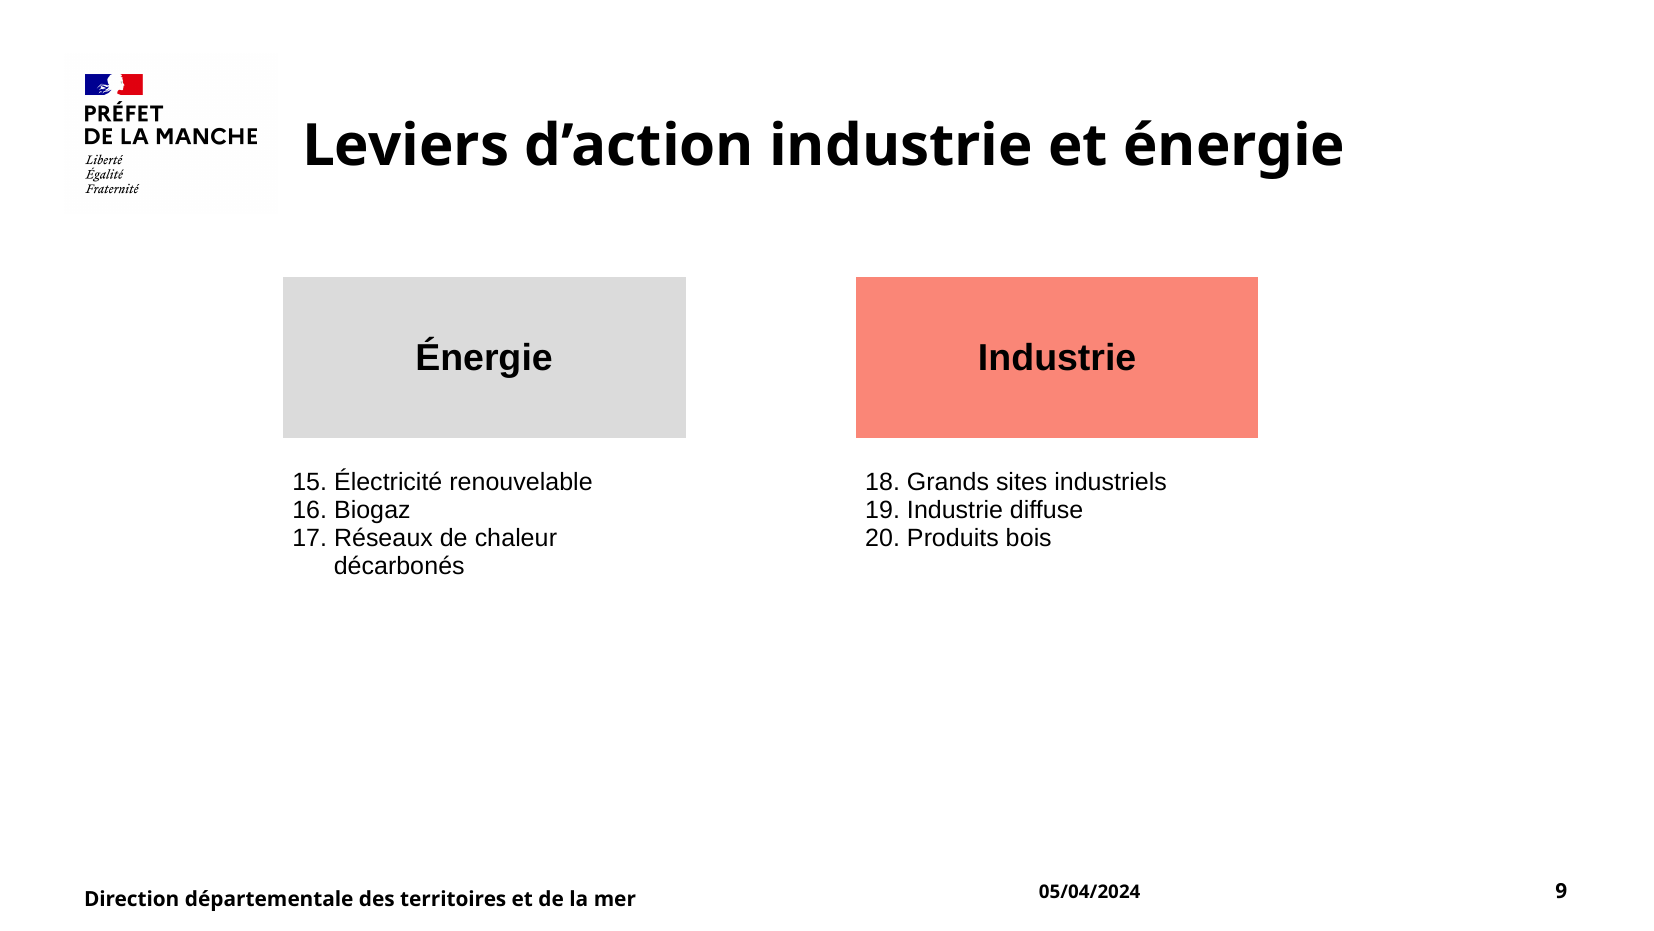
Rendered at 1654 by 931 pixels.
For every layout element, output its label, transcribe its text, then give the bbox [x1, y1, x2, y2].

picture [64, 53, 278, 214]
text_box 18. Grands sites industriels 19. Industrie diffuse 20. Produits bois [850, 460, 1276, 728]
text_box Industrie [856, 277, 1258, 438]
text_box Énergie [283, 277, 686, 438]
text_box 15. Électricité renouvelable 16. Biogaz 17. Réseaux de chaleur décarbonés [277, 460, 703, 728]
title Leviers d’action industrie et énergie [79, 64, 1568, 221]
